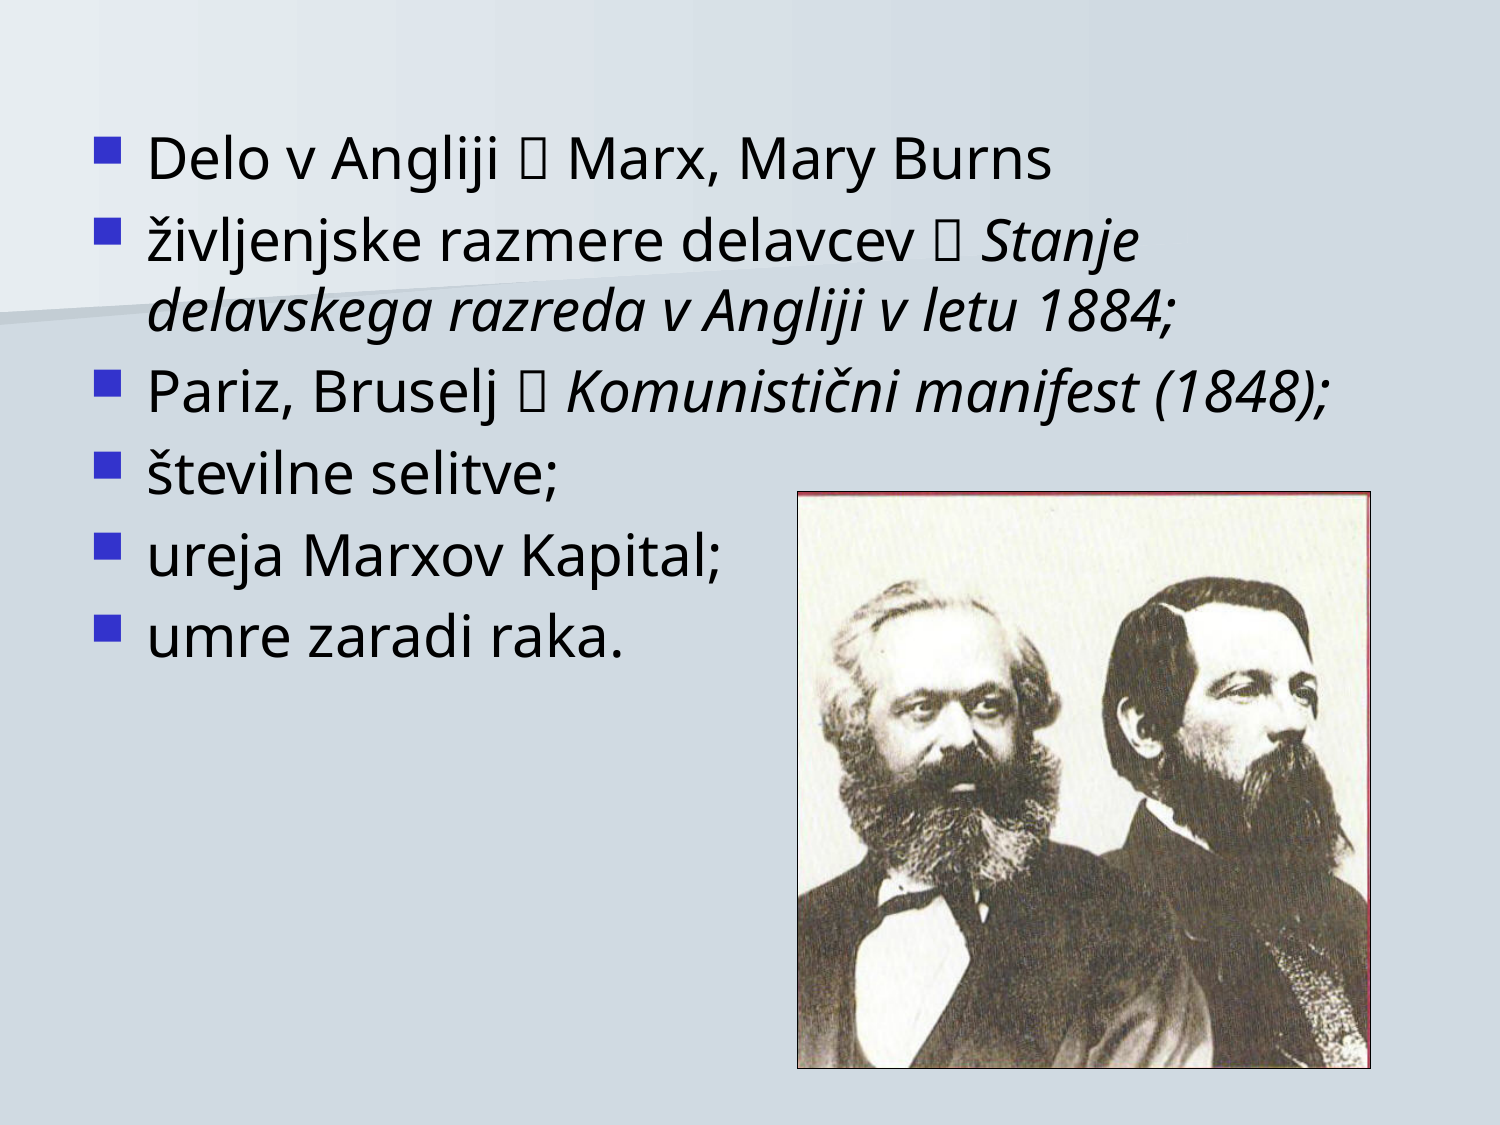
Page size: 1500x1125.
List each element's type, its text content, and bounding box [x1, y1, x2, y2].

list Delo v Angliji  Marx, Mary Burns življenjske razmere delavcev  Stanje delavskega razreda v Angliji v letu 1884; Pariz, Bruselj  Komunistični manifest (1848); številne selitve; ureja Marxov Kapital; umre zaradi raka. [75, 113, 1425, 1000]
picture [797, 491, 1371, 1069]
